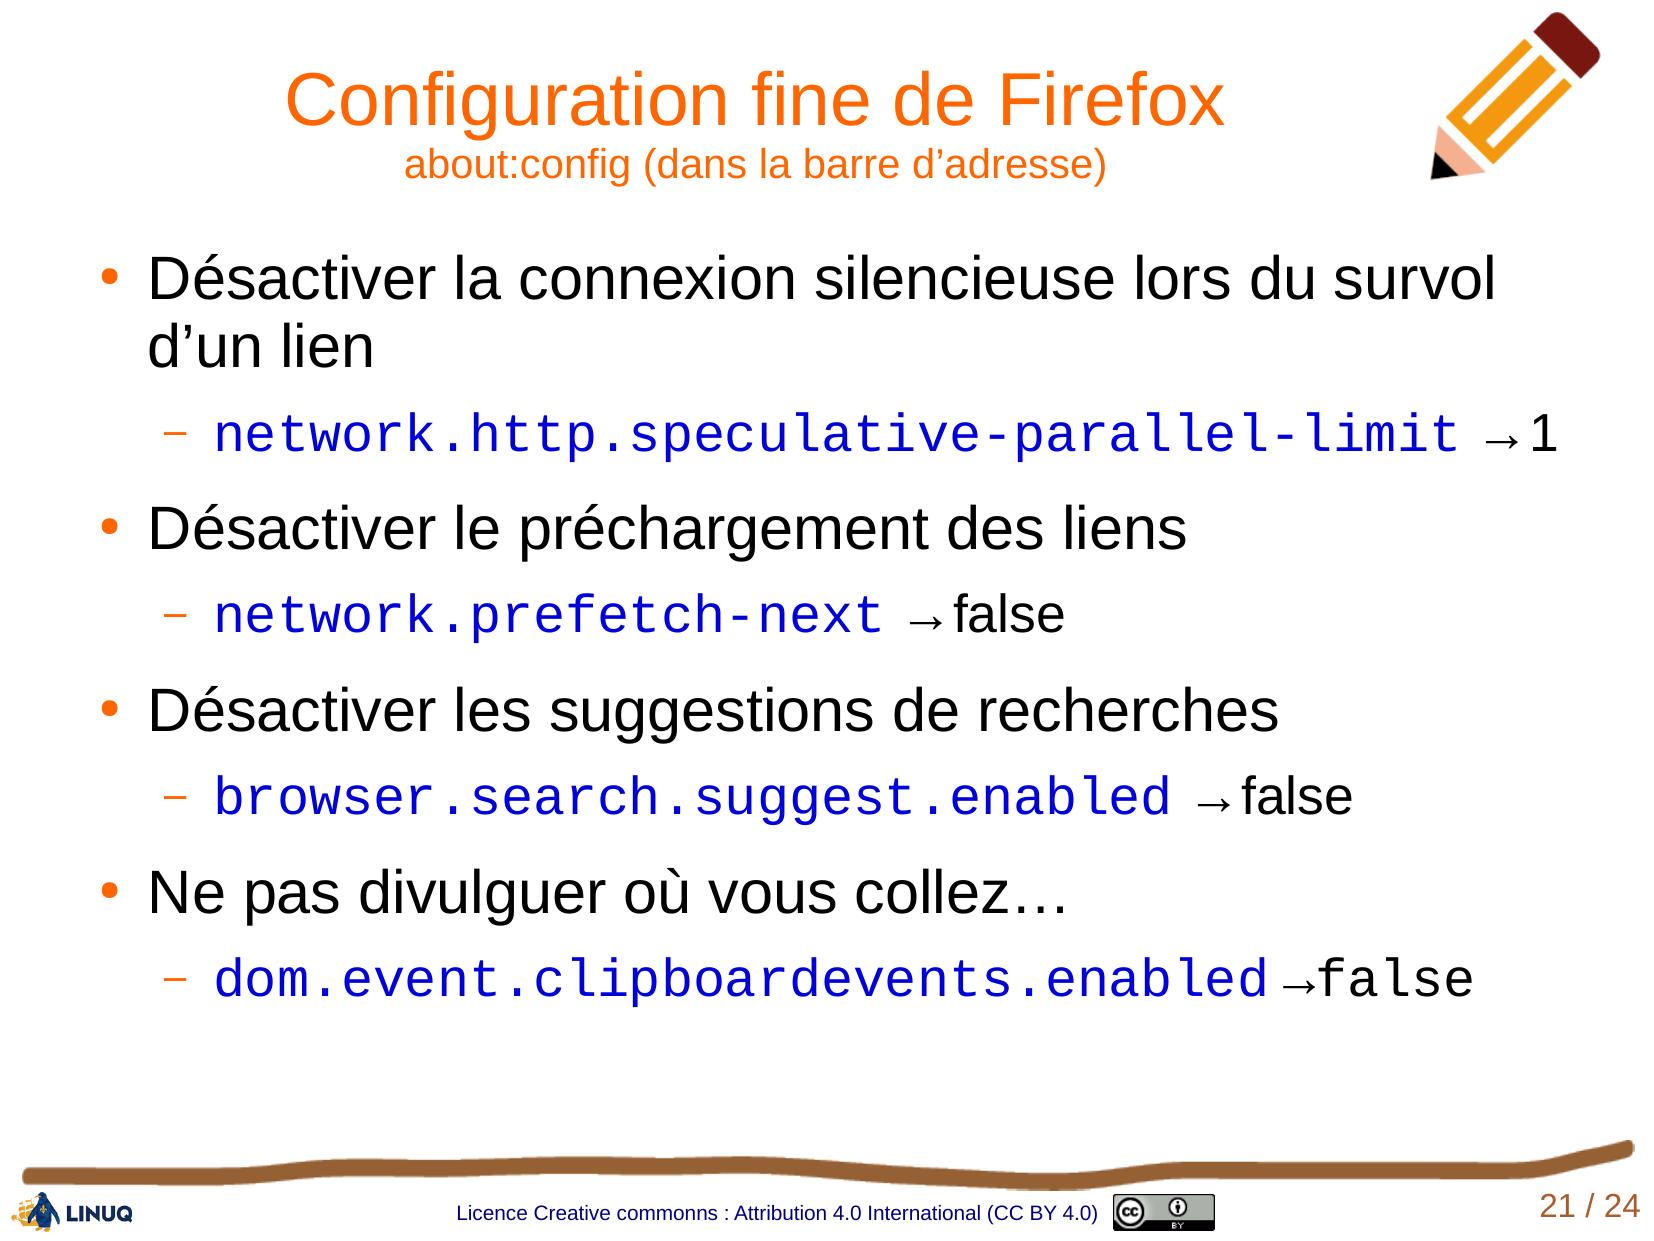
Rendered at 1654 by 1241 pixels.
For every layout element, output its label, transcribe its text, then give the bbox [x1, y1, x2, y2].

picture [1430, 12, 1601, 181]
picture [11, 1192, 132, 1232]
picture [1113, 1194, 1215, 1231]
title Configuration fine de Firefox about:config (dans la barre d’adresse) [82, 57, 1430, 188]
picture [22, 1140, 1635, 1191]
list Désactiver la connexion silencieuse lors du survol d’un lien network.http.speculative-parallel-limit →1 Désactiver le préchargement des liens network.prefetch-next →false Désactiver les suggestions de recherches browser.search.suggest.enabled →false Ne pas divulguer où vous collez… dom.event.clipboardevents.enabled →false [82, 243, 1571, 1075]
